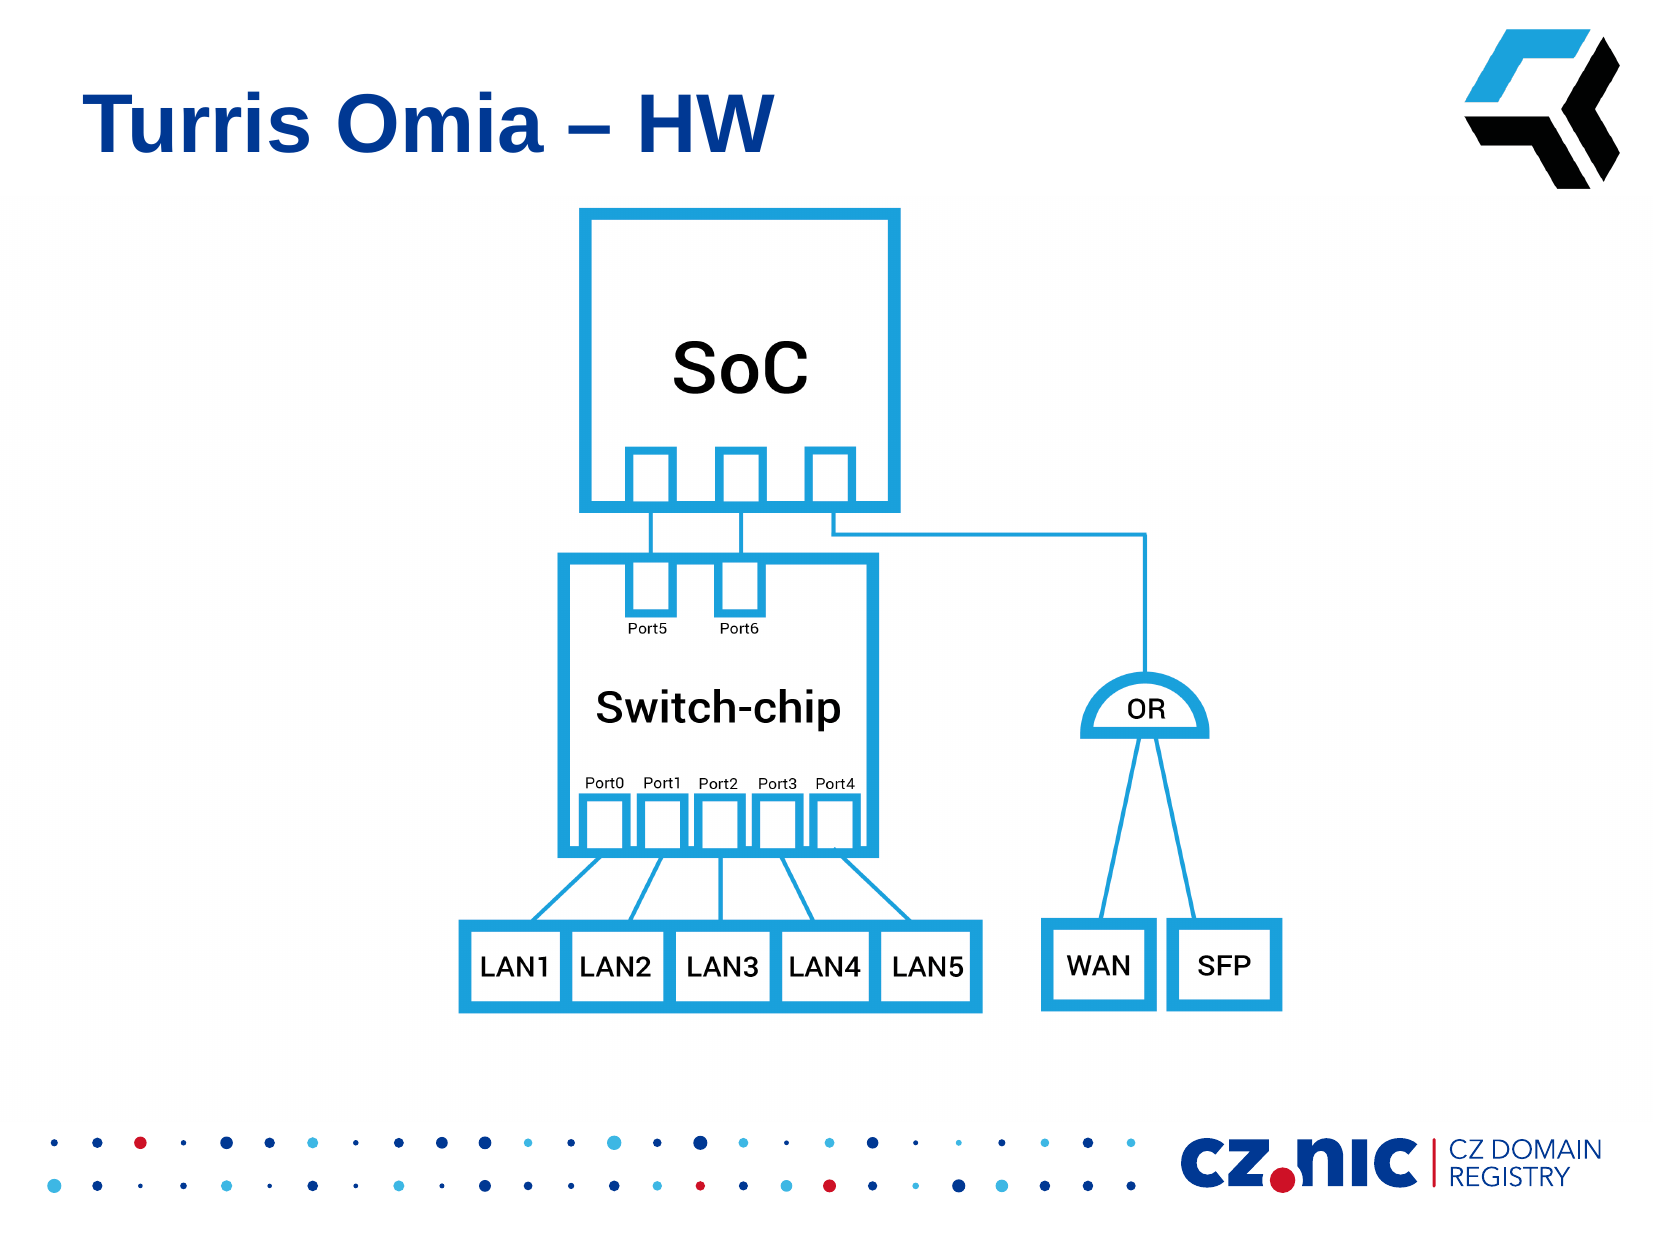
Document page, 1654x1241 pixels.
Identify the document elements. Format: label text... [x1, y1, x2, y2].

title Turris Omia – HW [82, 70, 1464, 178]
picture [0, 29, 1654, 1122]
